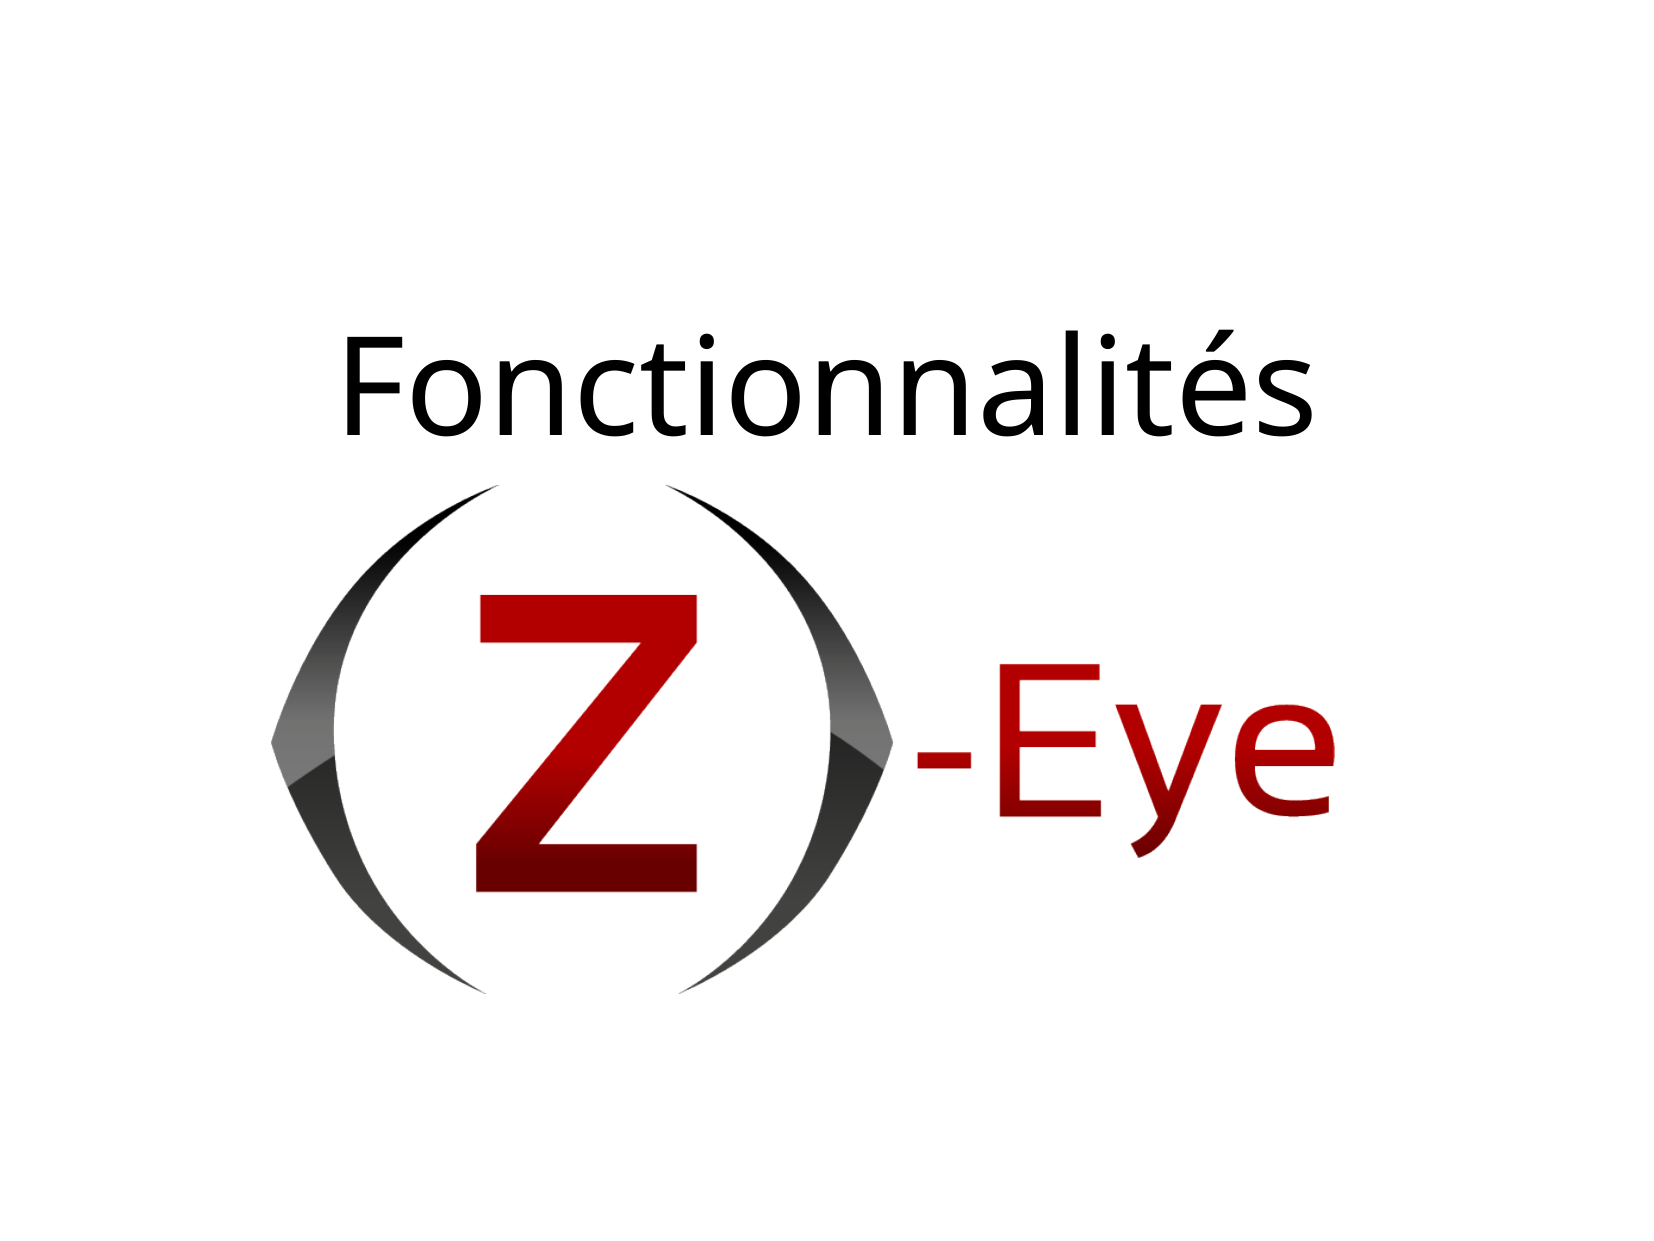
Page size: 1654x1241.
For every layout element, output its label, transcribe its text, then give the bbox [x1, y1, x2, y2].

picture [271, 484, 1335, 994]
subtitle Fonctionnalités [82, 138, 1571, 626]
